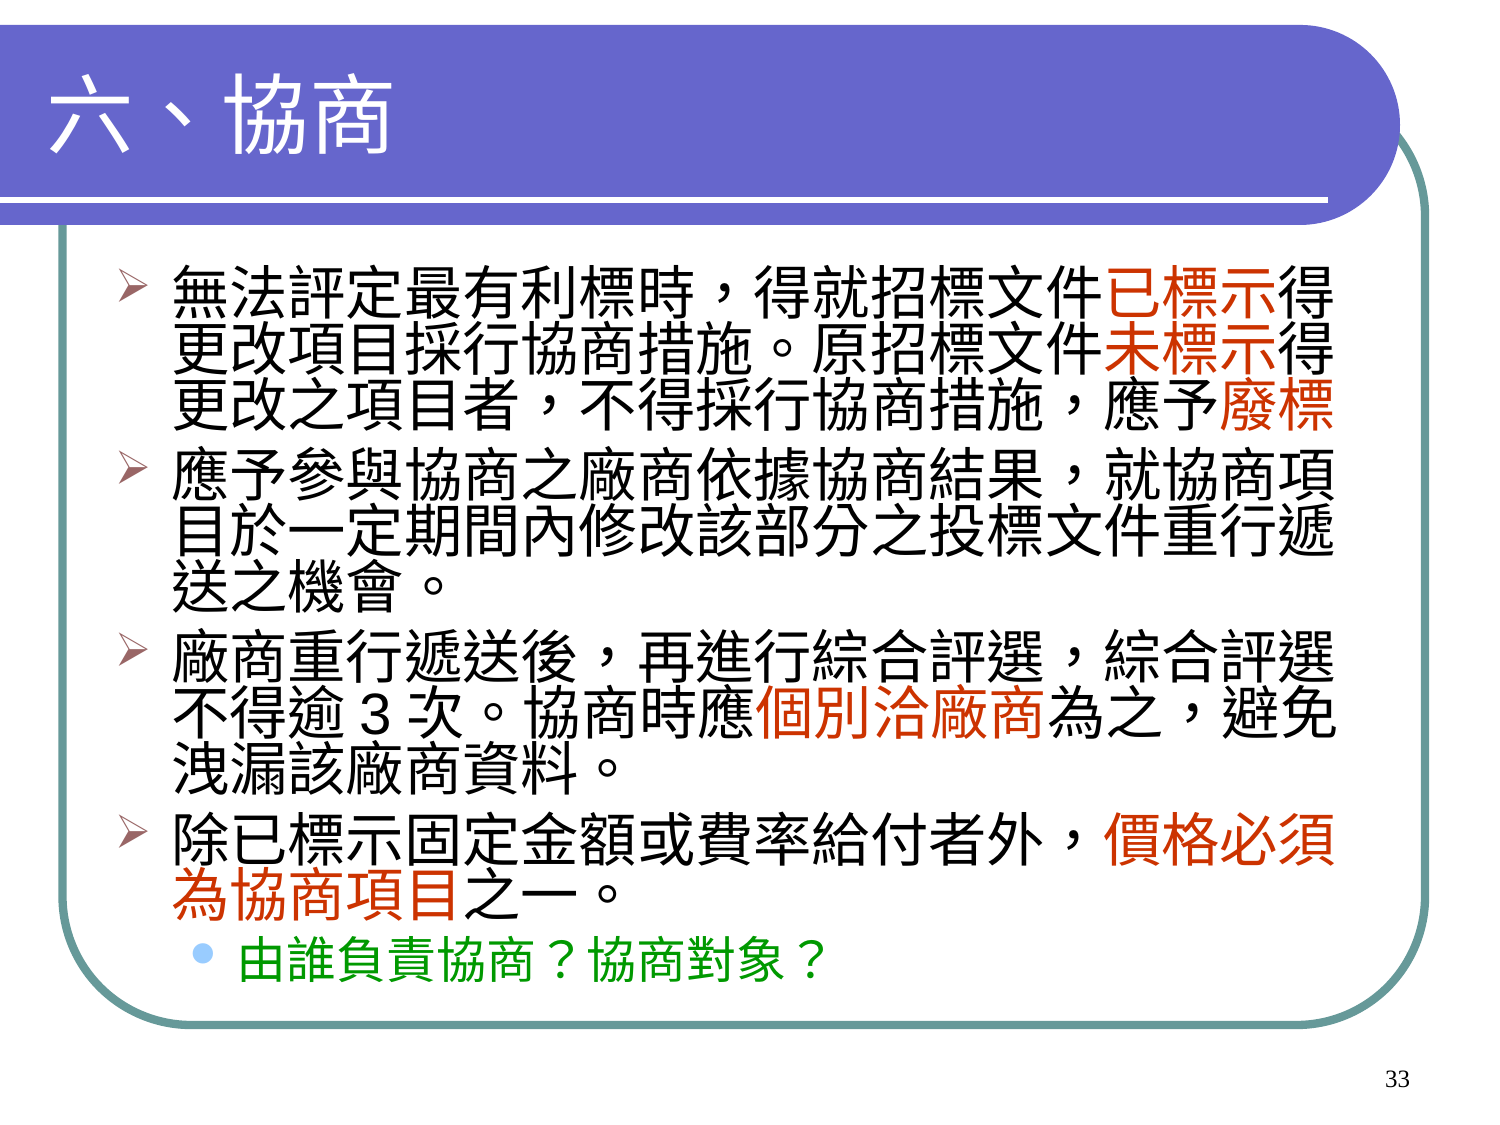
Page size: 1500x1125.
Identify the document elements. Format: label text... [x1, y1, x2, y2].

text_box <編號> [1074, 1025, 1426, 1101]
list 無法評定最有利標時，得就招標文件已標示得更改項目採行協商措施。原招標文件未標示得更改之項目者，不得採行協商措施，應予廢標 應予參與協商之廠商依據協商結果，就協商項目於一定期間內修改該部分之投標文件重行遞送之機會。 廠商重行遞送後，再進行綜合評選，綜合評選不得逾3次。協商時應個別洽廠商為之，避免洩漏該廠商資料。 除已標示固定金額或費率給付者外，價格必須為協商項目之一。 由誰負責協商？協商對象？ [99, 262, 1401, 1059]
title 六、協商 [31, 37, 1347, 188]
